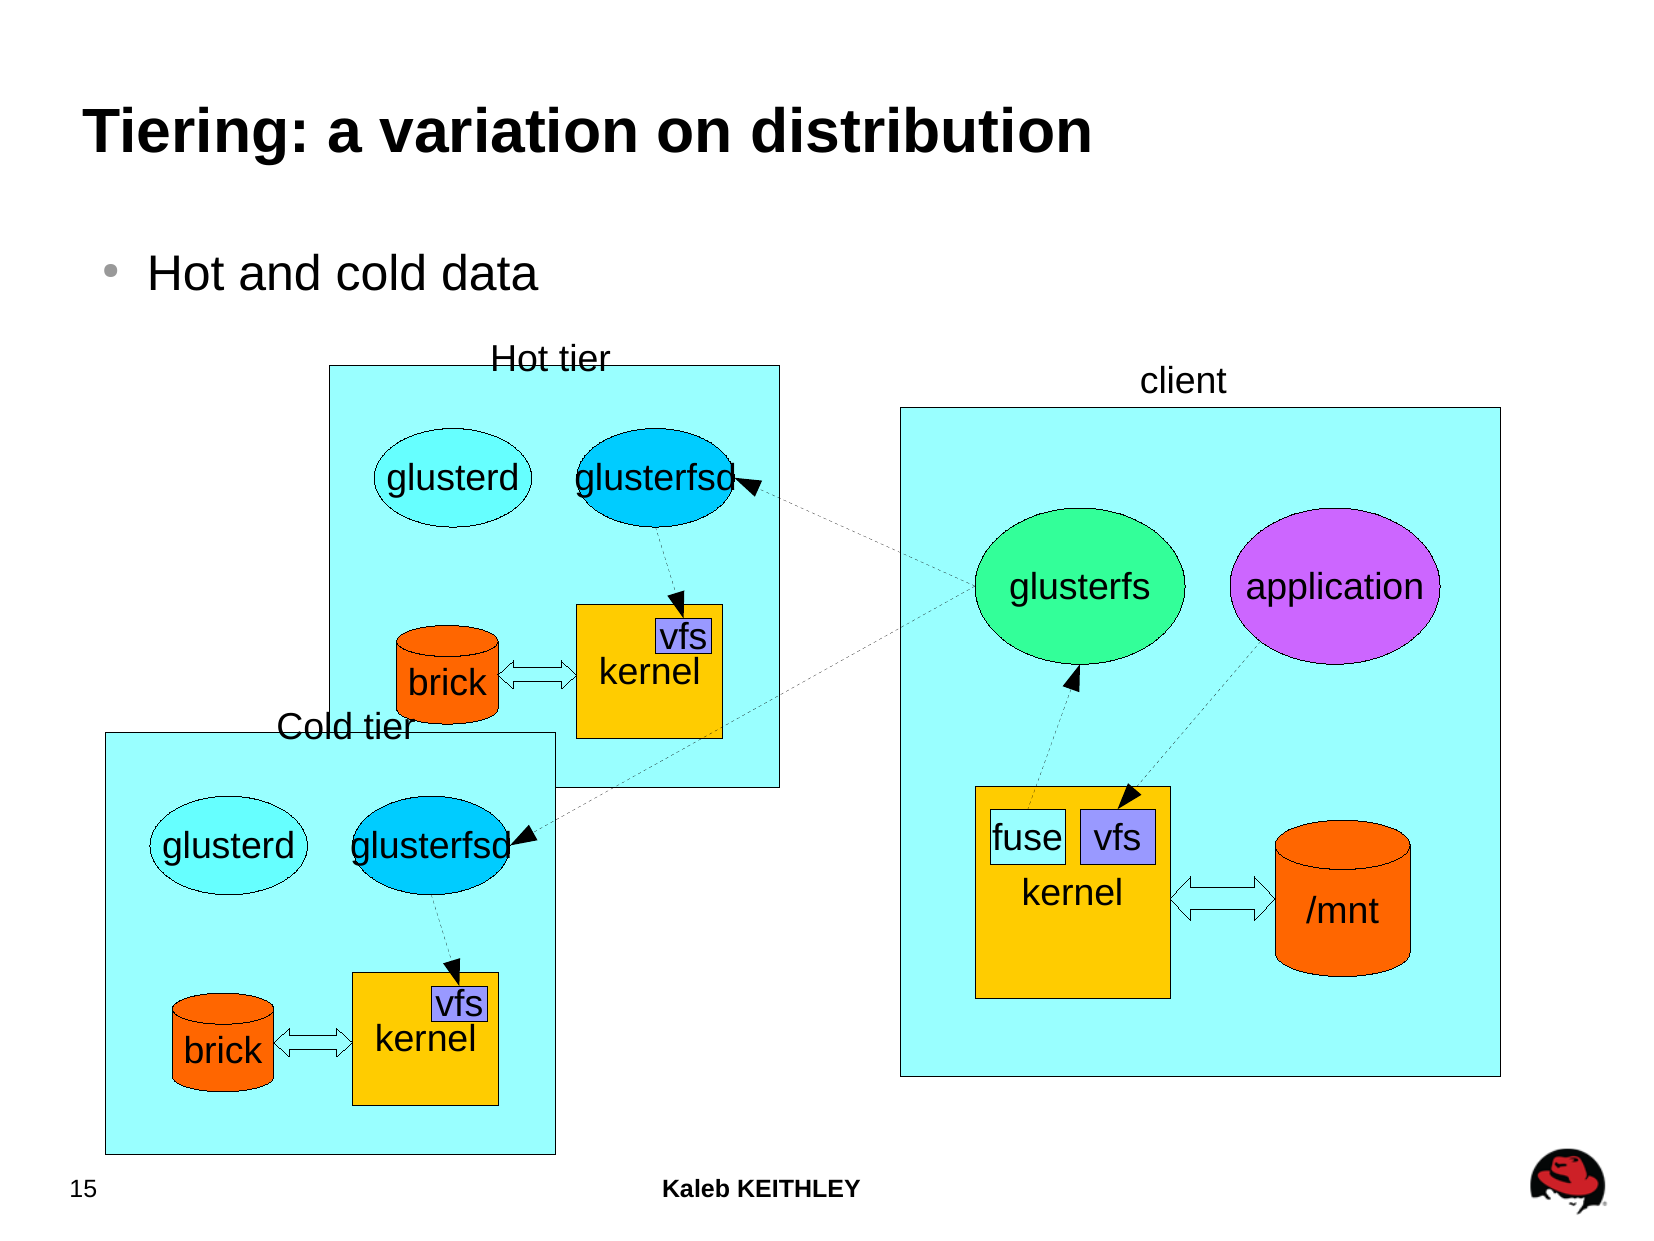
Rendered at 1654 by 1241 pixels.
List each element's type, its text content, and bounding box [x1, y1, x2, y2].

text_box glusterfs [975, 508, 1186, 665]
list Hot and cold data [86, 244, 1576, 1039]
text_box client [1125, 351, 1259, 409]
text_box glusterd [149, 796, 308, 895]
picture [1529, 1146, 1613, 1224]
text_box [105, 365, 780, 1155]
text_box glusterfsd [577, 428, 732, 528]
text_box glusterd [374, 428, 532, 528]
text_box Hot tier [475, 330, 646, 387]
text_box glusterfsd [352, 796, 508, 895]
title Tiering: a variation on distribution [82, 37, 1571, 226]
text_box vfs [431, 986, 488, 1022]
text_box [900, 407, 1501, 1077]
text_box fuse [990, 809, 1066, 865]
text_box Cold tier [251, 697, 466, 755]
text_box vfs [655, 618, 712, 654]
text_box kernel [576, 604, 723, 739]
text_box vfs [1080, 809, 1156, 865]
text_box brick [396, 625, 499, 723]
text_box kernel [975, 786, 1171, 999]
text_box /mnt [1275, 820, 1411, 977]
text_box kernel [352, 972, 499, 1106]
text_box brick [172, 993, 274, 1092]
text_box application [1230, 508, 1441, 665]
